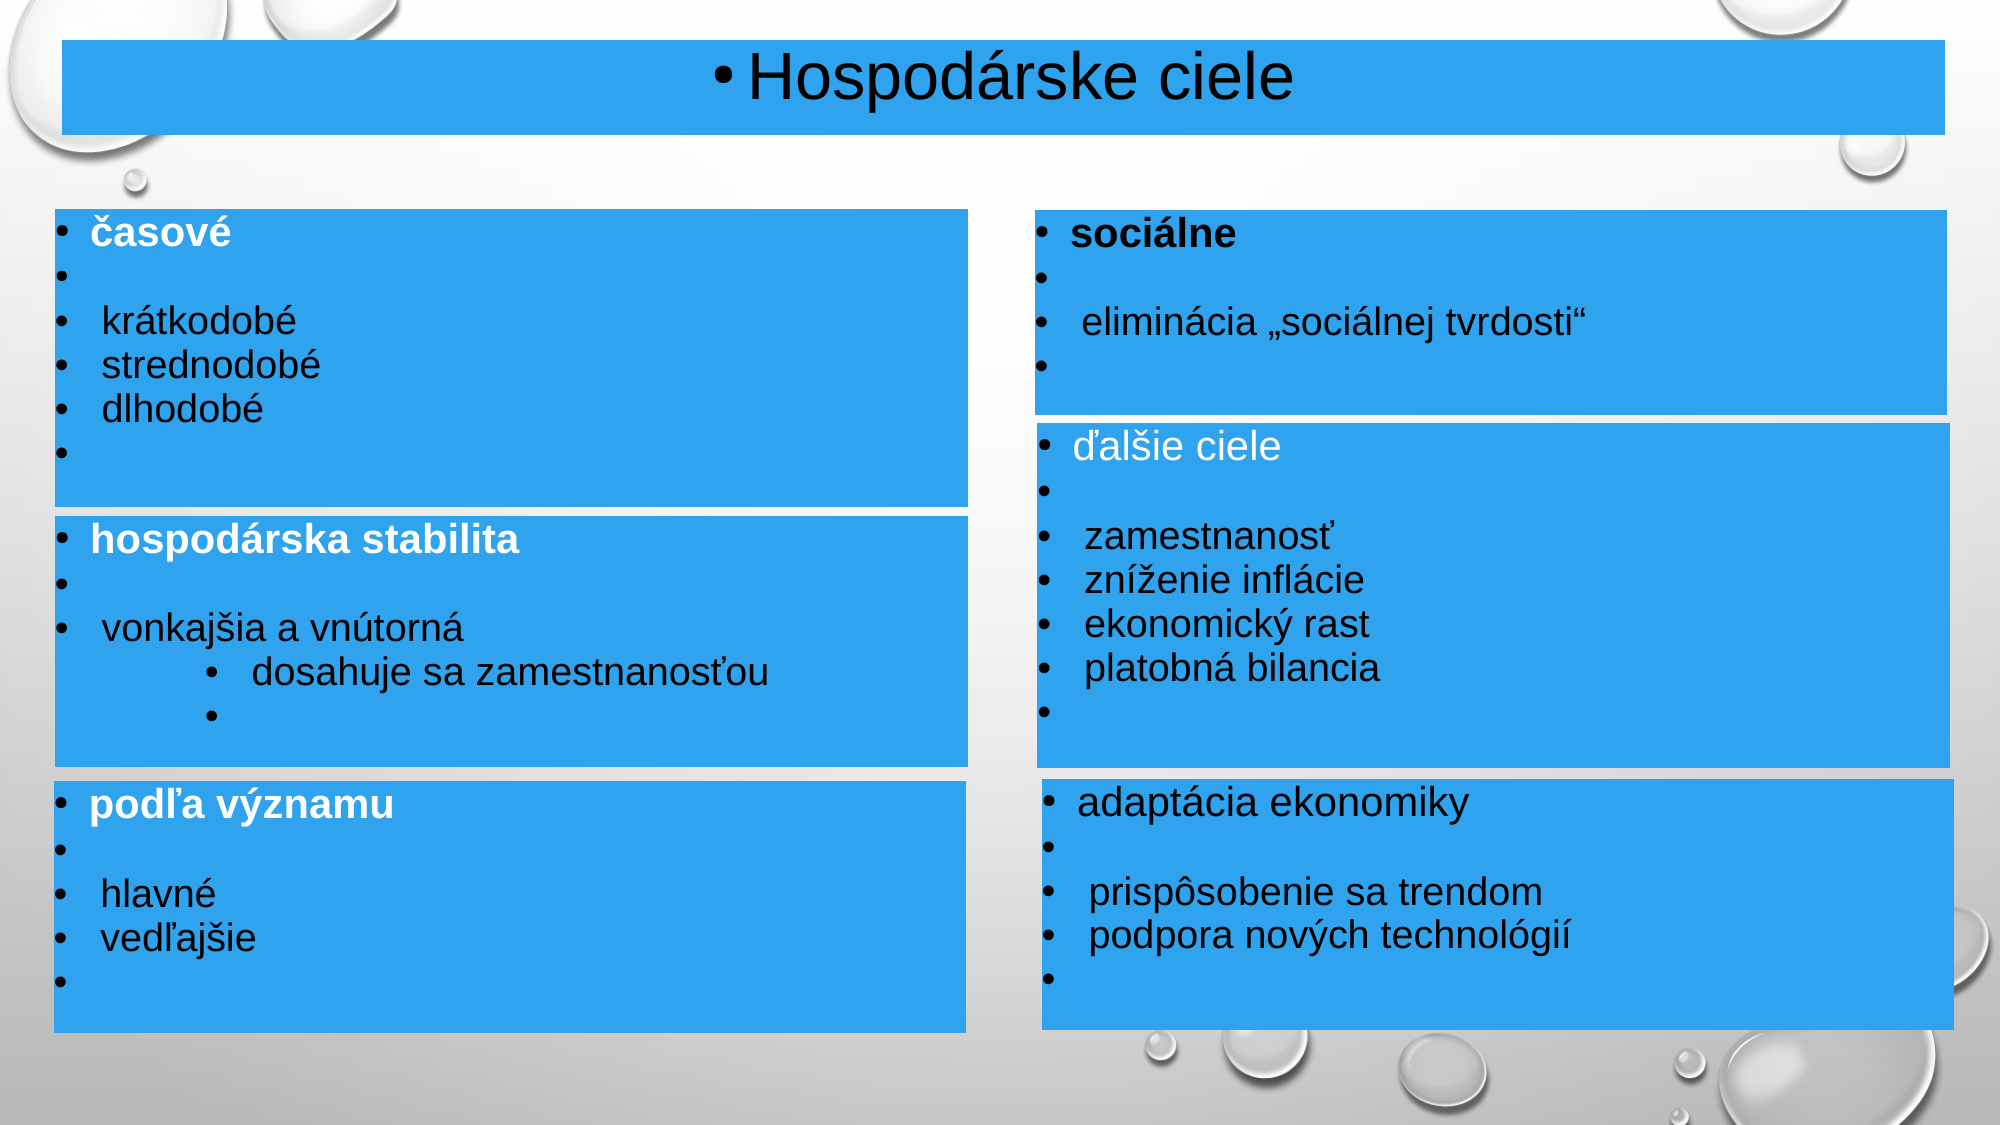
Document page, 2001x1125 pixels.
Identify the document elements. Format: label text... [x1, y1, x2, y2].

table_header adaptácia ekonomiky prispôsobenie sa trendom podpora nových technológií [1042, 779, 1954, 1030]
table_header sociálne eliminácia „sociálnej tvrdosti“ [1035, 210, 1947, 415]
table_header Hospodárske ciele [62, 40, 1945, 135]
table_header ďalšie ciele zamestnanosť zníženie inflácie ekonomický rast platobná bilancia [1037, 423, 1950, 768]
table_header časové krátkodobé strednodobé dlhodobé [55, 209, 968, 507]
table_header podľa významu hlavné vedľajšie [54, 781, 966, 1033]
table_header hospodárska stabilita vonkajšia a vnútorná dosahuje sa zamestnanosťou [55, 516, 968, 767]
